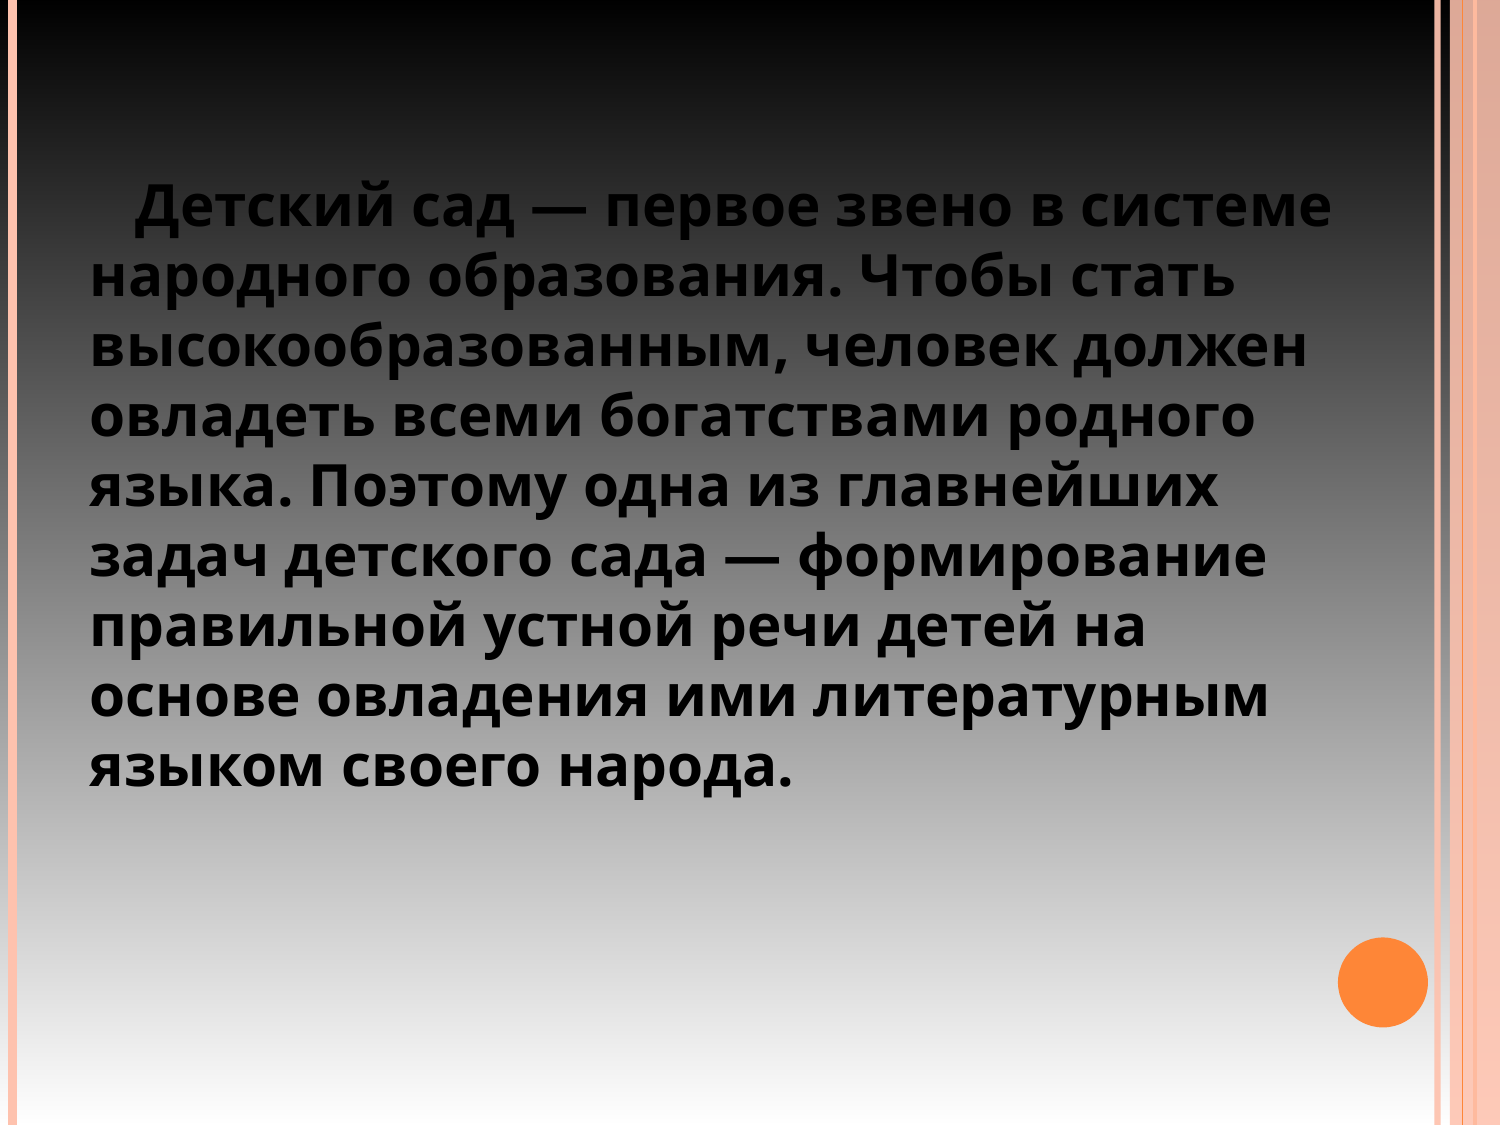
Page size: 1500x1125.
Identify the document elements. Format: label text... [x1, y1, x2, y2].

list Детский сад — первое звено в системе народного образования. Чтобы стать высокообразованным, человек должен овладеть всеми богатствами родного языка. Поэтому одна из главнейших задач детского сада — формирование правильной устной речи детей на основе овладения ими литературным языком своего народа. [75, 160, 1376, 1071]
